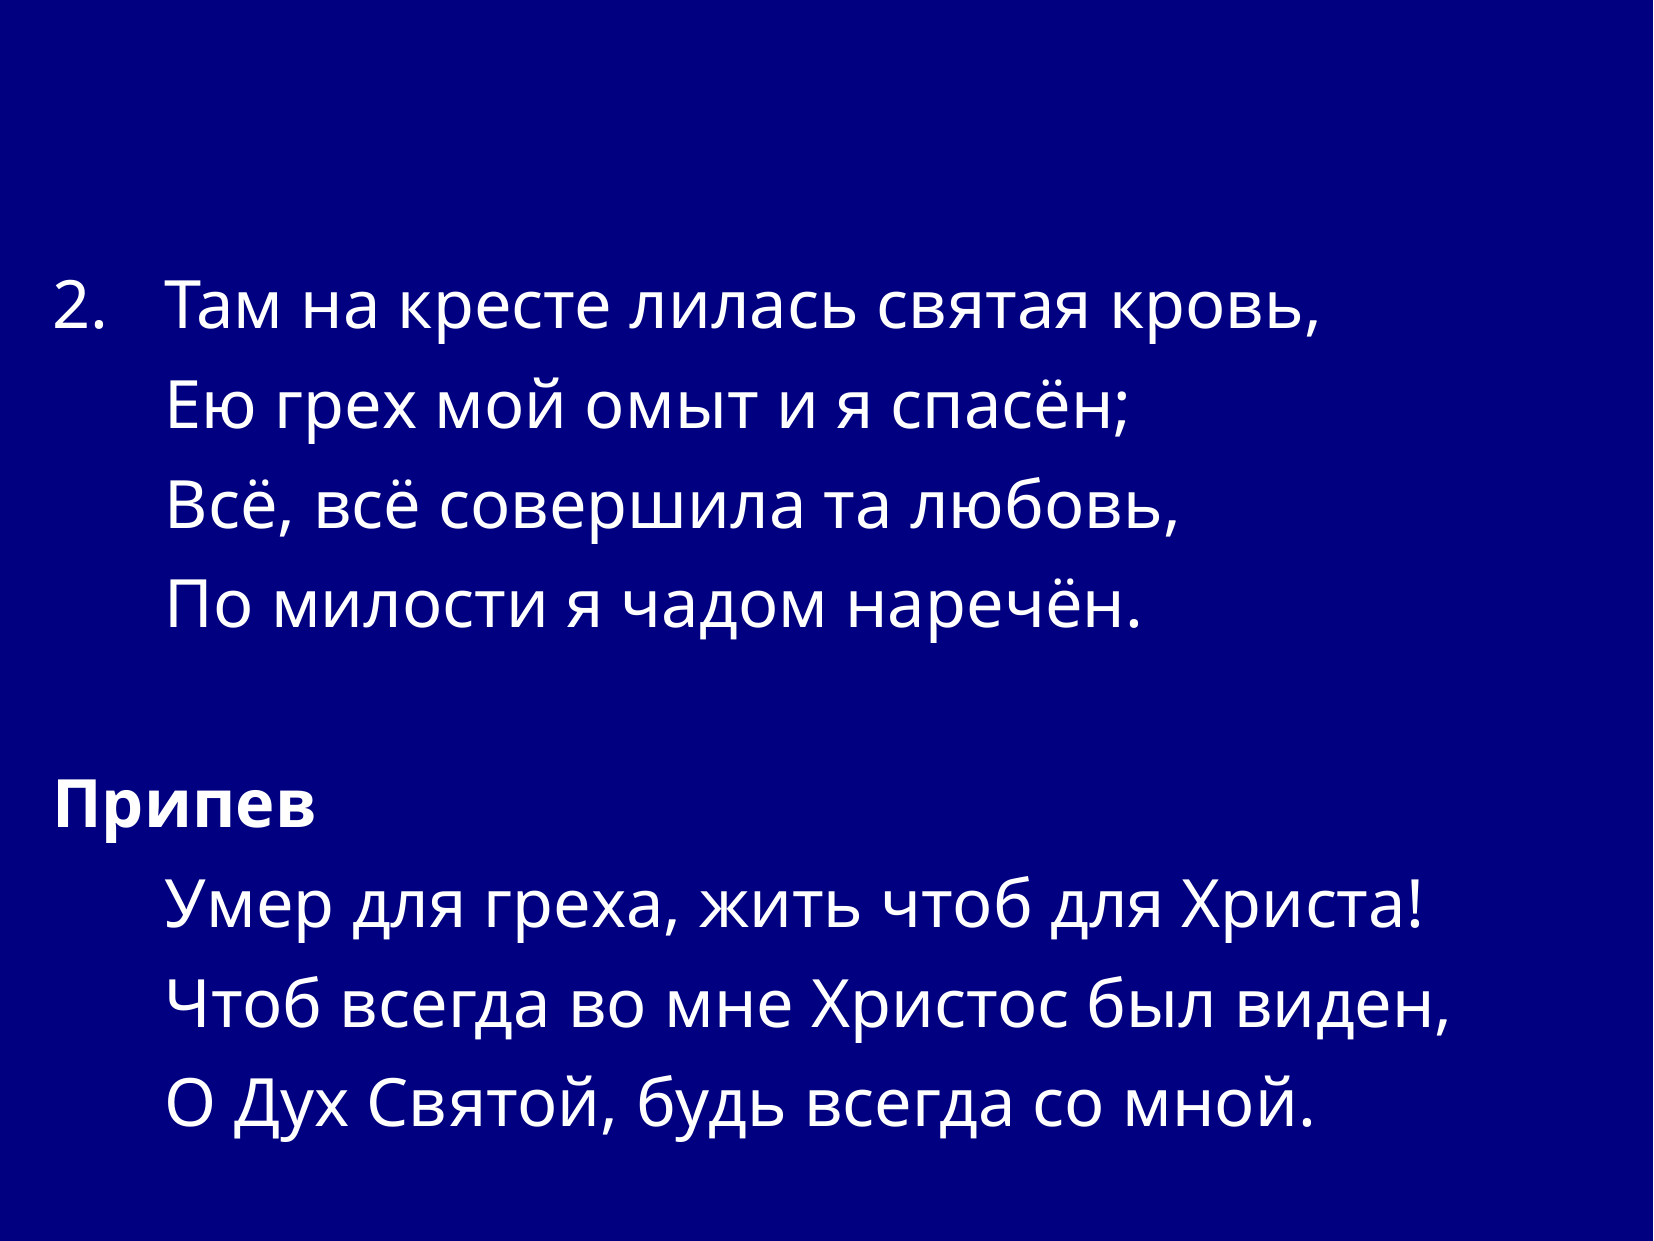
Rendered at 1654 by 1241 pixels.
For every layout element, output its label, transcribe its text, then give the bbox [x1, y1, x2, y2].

text_box 2. Там на кресте лилась святая кровь, Ею грех мой омыт и я спасён; Всё, всё совершила та любовь, По милости я чадом наречён. Припев Умер для греха, жить чтоб для Христа! Чтоб всегда во мне Христос был виден, О Дух Святой, будь всегда со мной. [37, 150, 1653, 1163]
